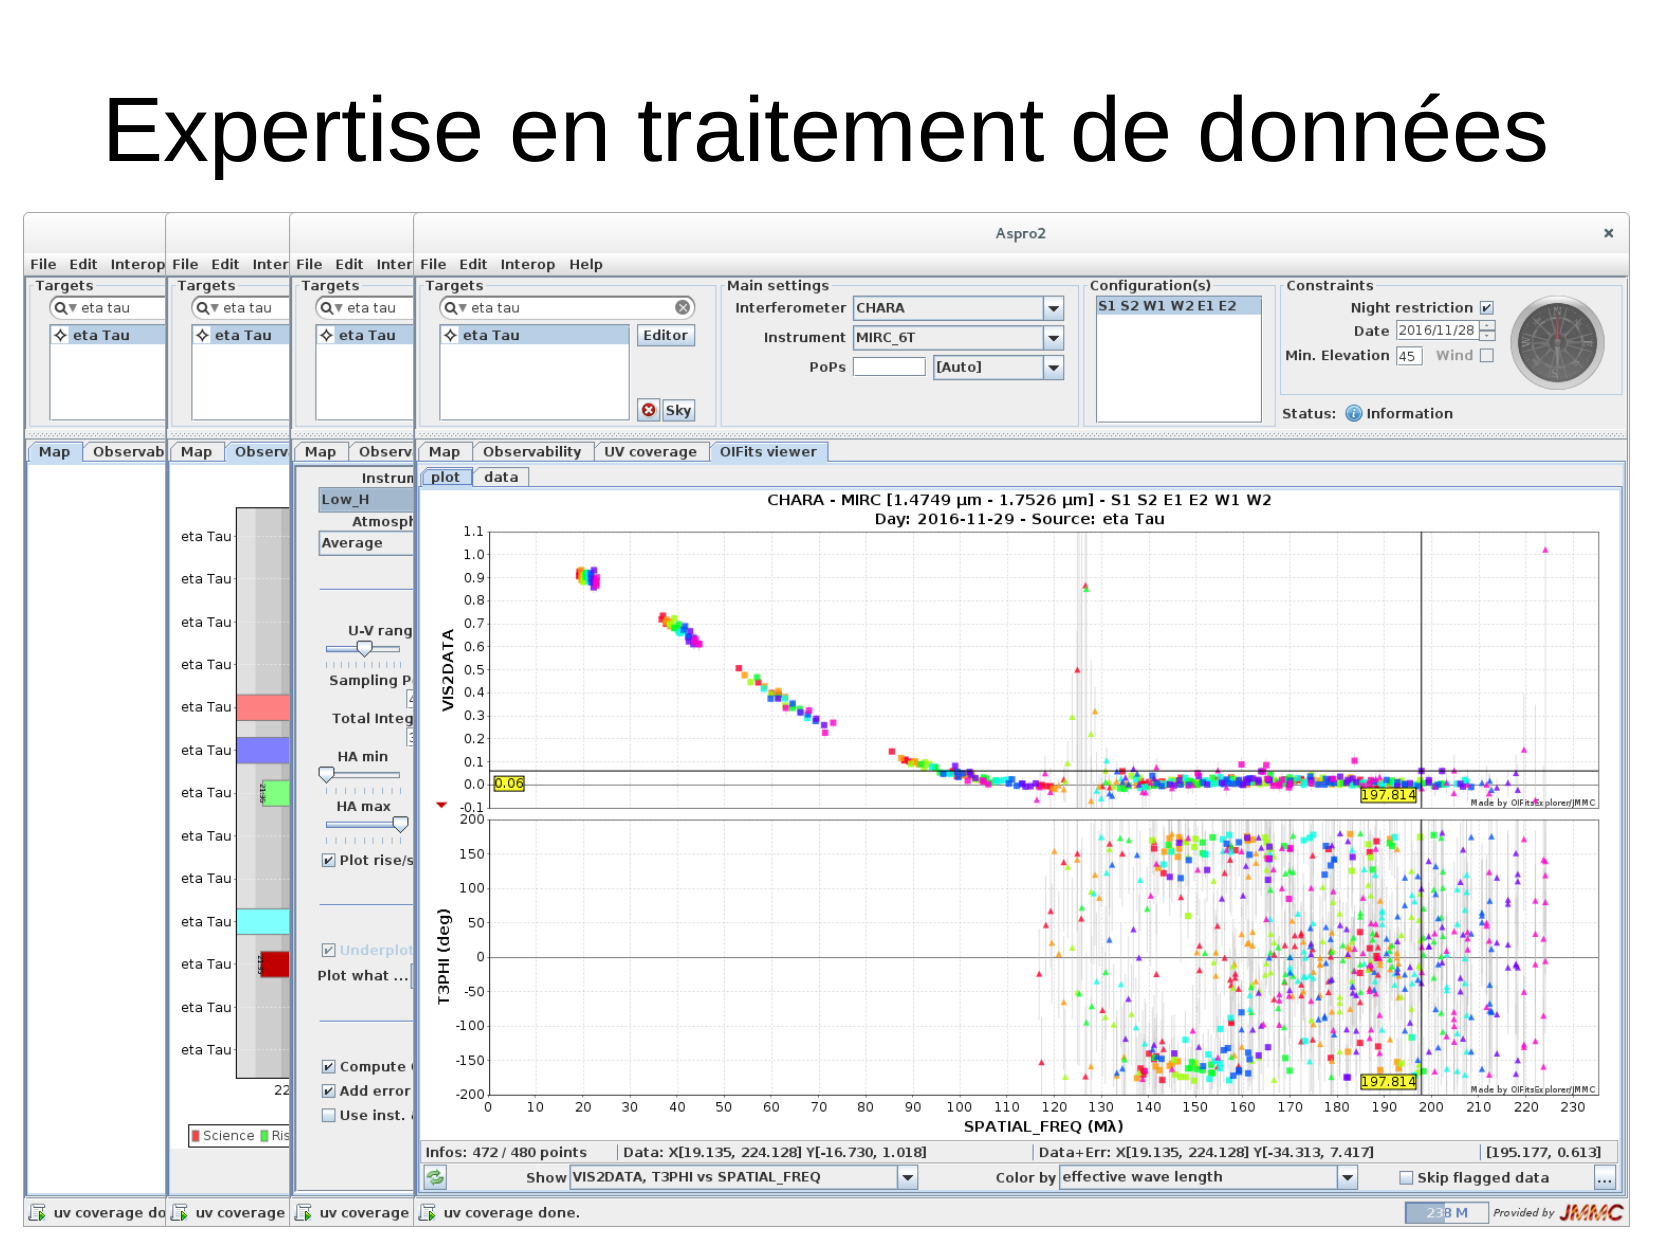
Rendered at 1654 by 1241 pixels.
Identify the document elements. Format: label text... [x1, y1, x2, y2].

picture [23, 212, 1630, 1227]
title Expertise en traitement de données [82, 25, 1571, 233]
